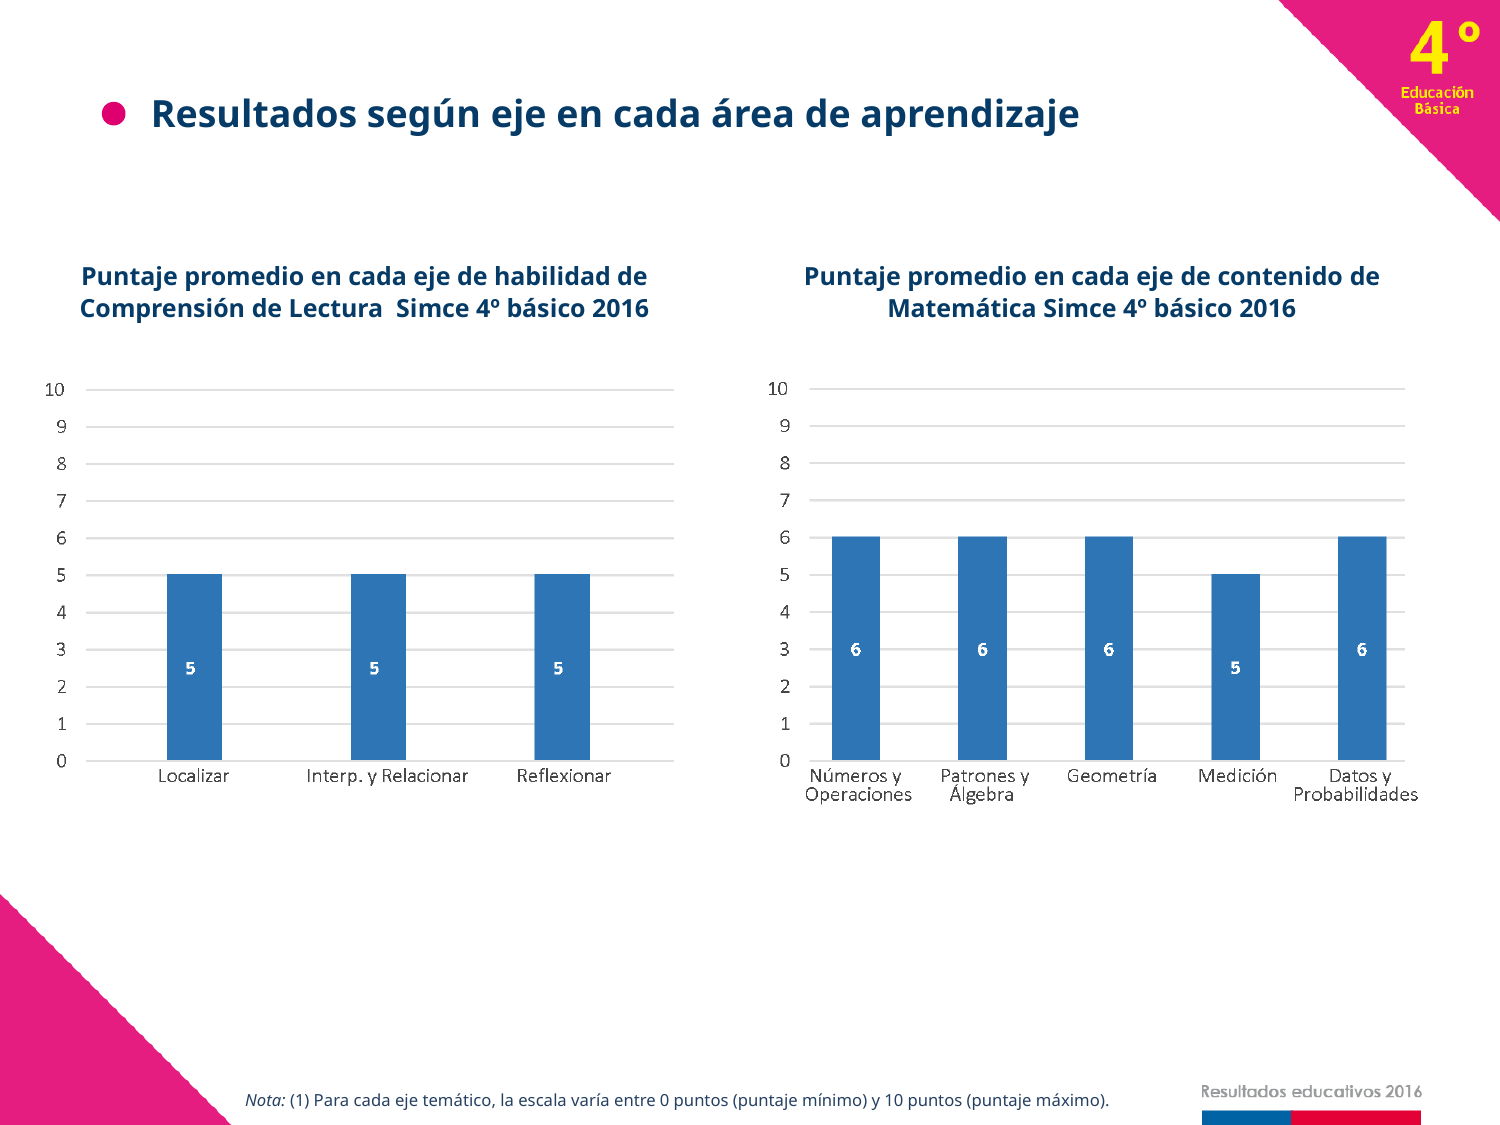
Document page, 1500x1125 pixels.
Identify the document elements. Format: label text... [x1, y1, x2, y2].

text_box Resultados según eje en cada área de aprendizaje [135, 82, 1192, 143]
text_box Nota: (1) Para cada eje temático, la escala varía entre 0 puntos (puntaje mínimo) y 10 puntos (puntaje máximo). [230, 1082, 1213, 1125]
picture [0, 0, 1500, 1125]
text_box Puntaje promedio en cada eje de habilidad de Comprensión de Lectura Simce 4º básico 2016 [52, 251, 678, 330]
text_box Puntaje promedio en cada eje de contenido de Matemática Simce 4º básico 2016 [765, 251, 1419, 330]
text_box [101, 101, 126, 126]
